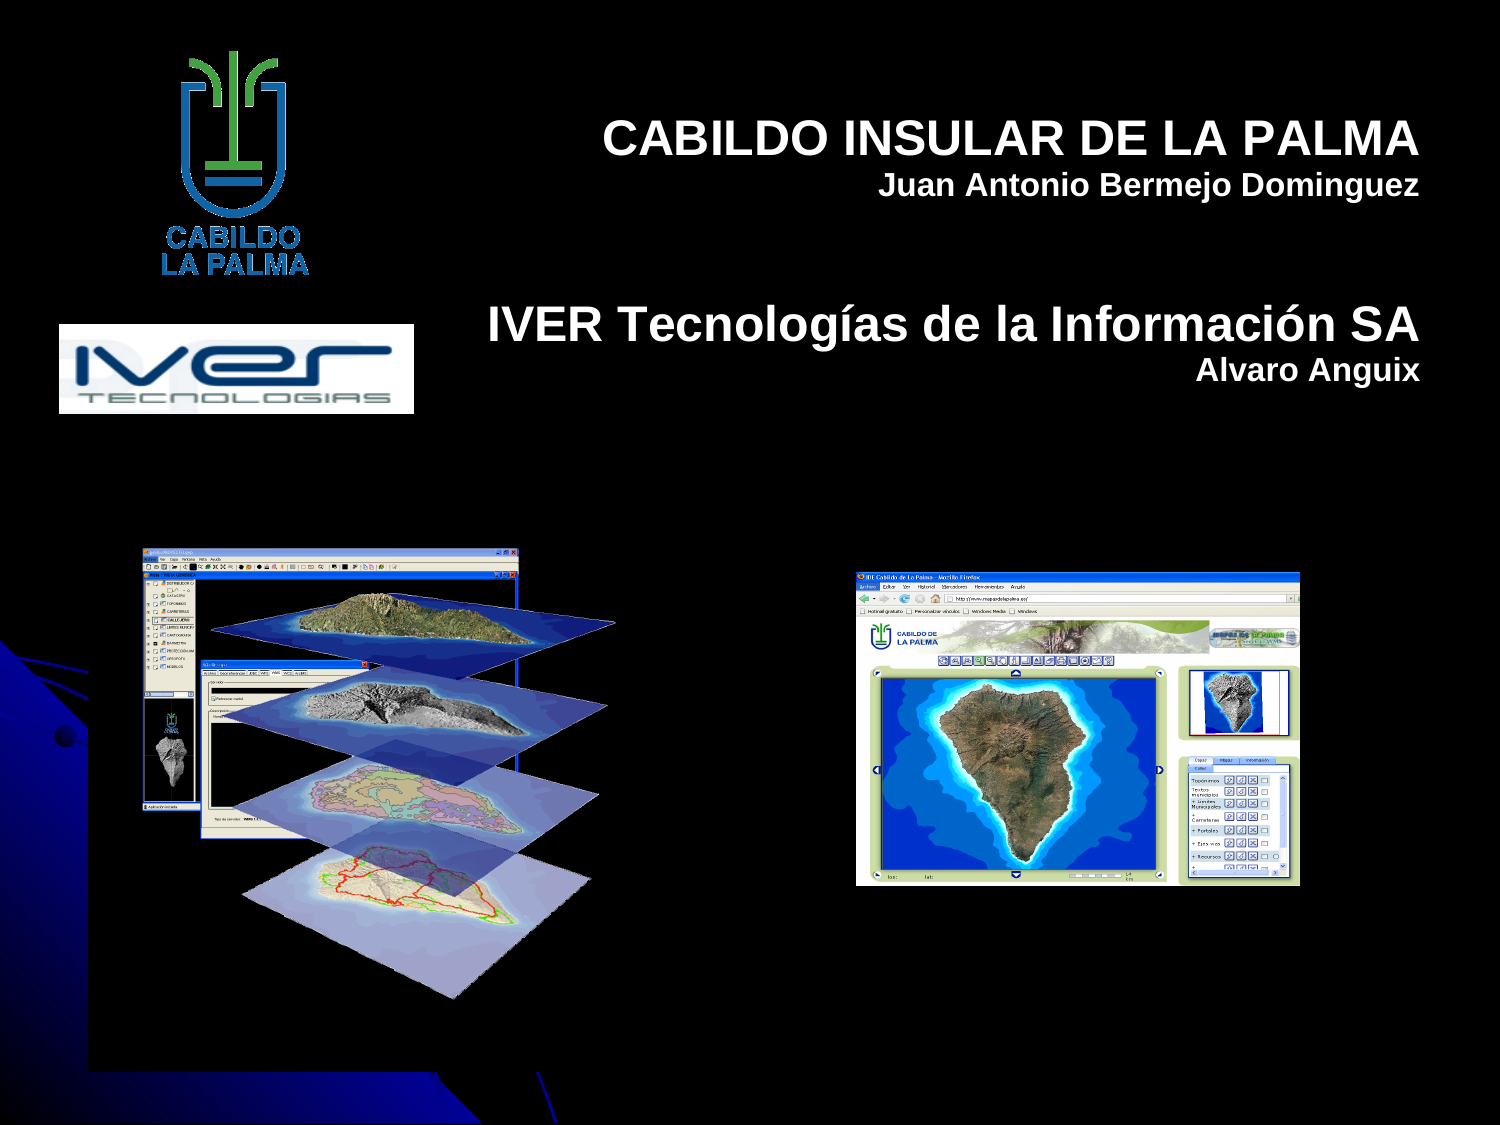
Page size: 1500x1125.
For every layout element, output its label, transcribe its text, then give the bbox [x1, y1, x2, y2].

picture [88, 442, 739, 1072]
picture [59, 324, 414, 414]
picture [856, 572, 1300, 886]
text_box CABILDO INSULAR DE LA PALMA Juan Antonio Bermejo Dominguez IVER Tecnologías de la Información SA Alvaro Anguix [472, 102, 1436, 397]
picture [135, 48, 337, 284]
